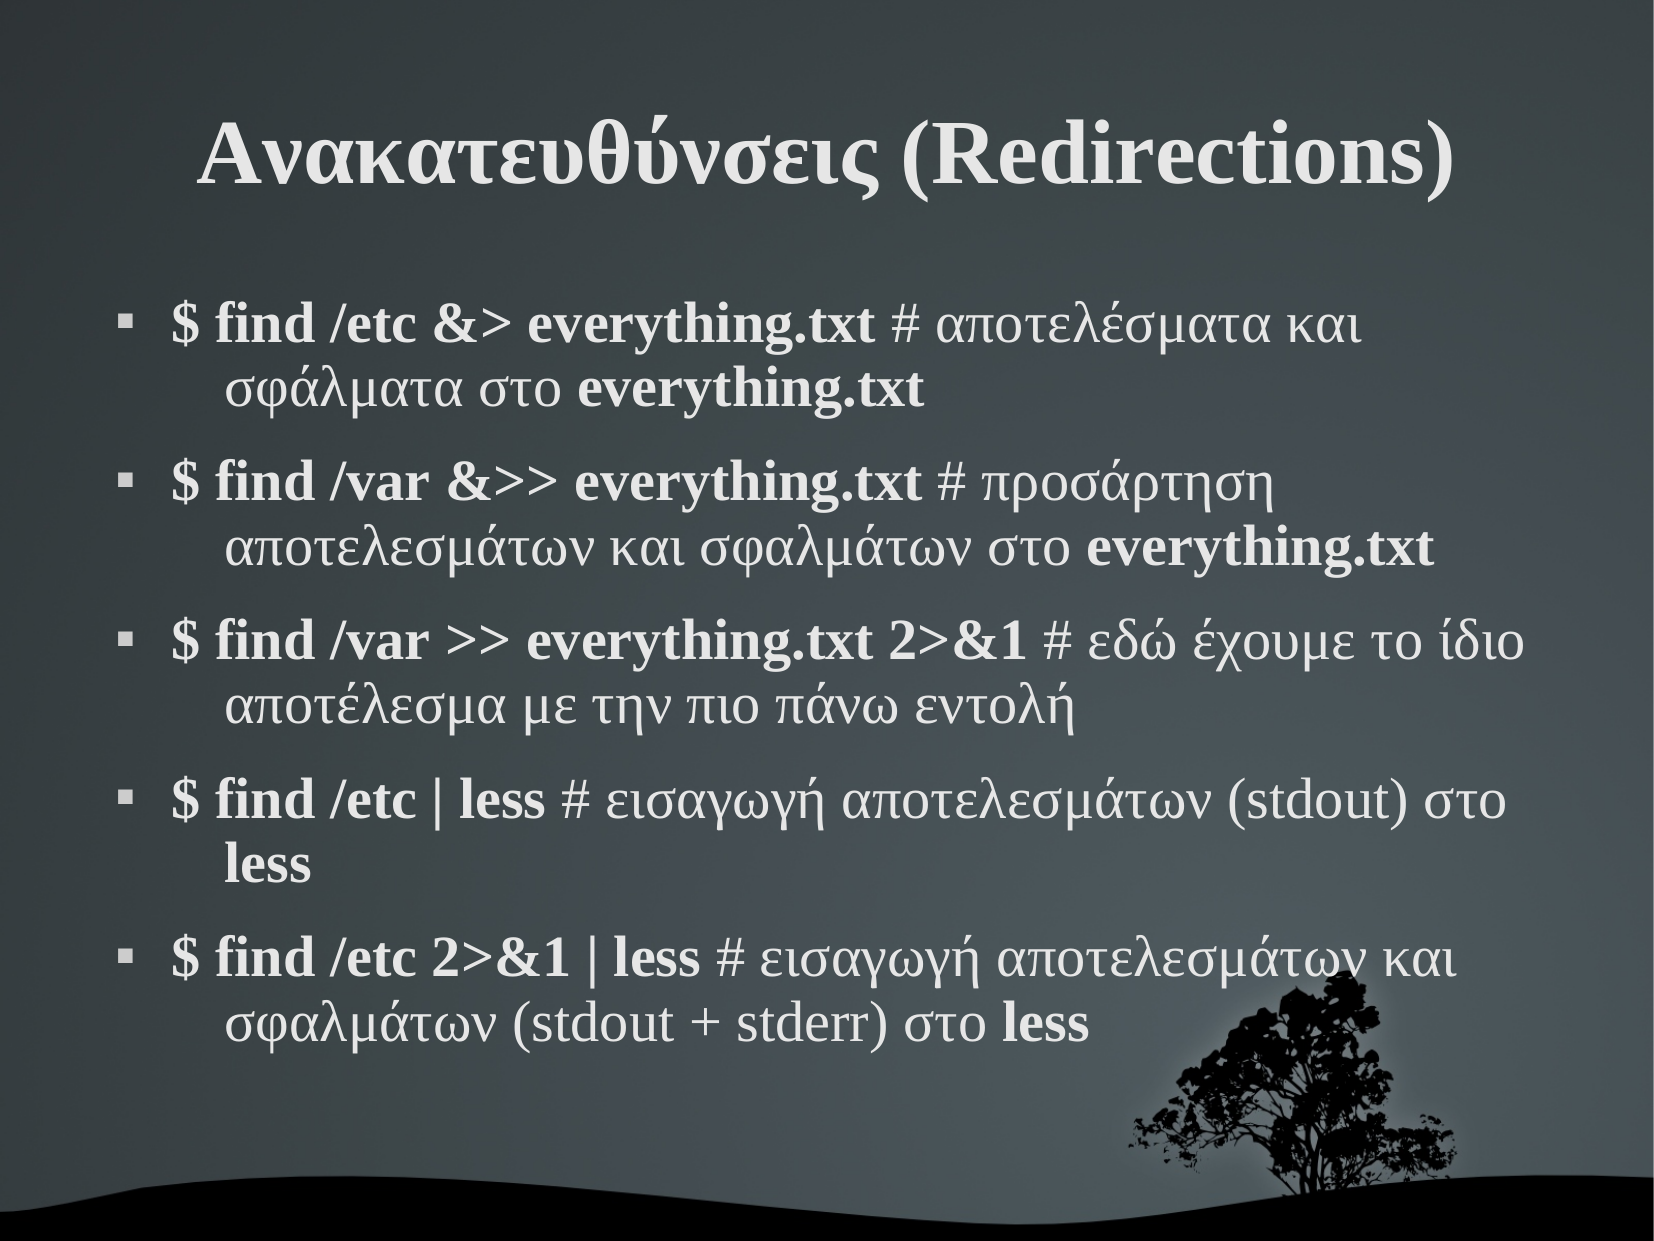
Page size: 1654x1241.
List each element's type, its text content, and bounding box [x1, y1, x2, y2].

list $ find /etc &> everything.txt # αποτελέσματα και σφάλματα στο everything.txt $ find /var &>> everything.txt # προσάρτηση αποτελεσμάτων και σφαλμάτων στο everything.txt $ find /var >> everything.txt 2>&1 # εδώ έχουμε το ίδιο αποτέλεσμα με την πιο πάνω εντολή $ find /etc | less # εισαγωγή αποτελεσμάτων (stdout) στο less $ find /etc 2>&1 | less # εισαγωγή αποτελεσμάτων και σφαλμάτων (stdout + stderr) στο less [82, 290, 1571, 1163]
title Ανακατευθύνσεις (Redirections) [82, 49, 1571, 257]
picture [0, 0, 1654, 1241]
